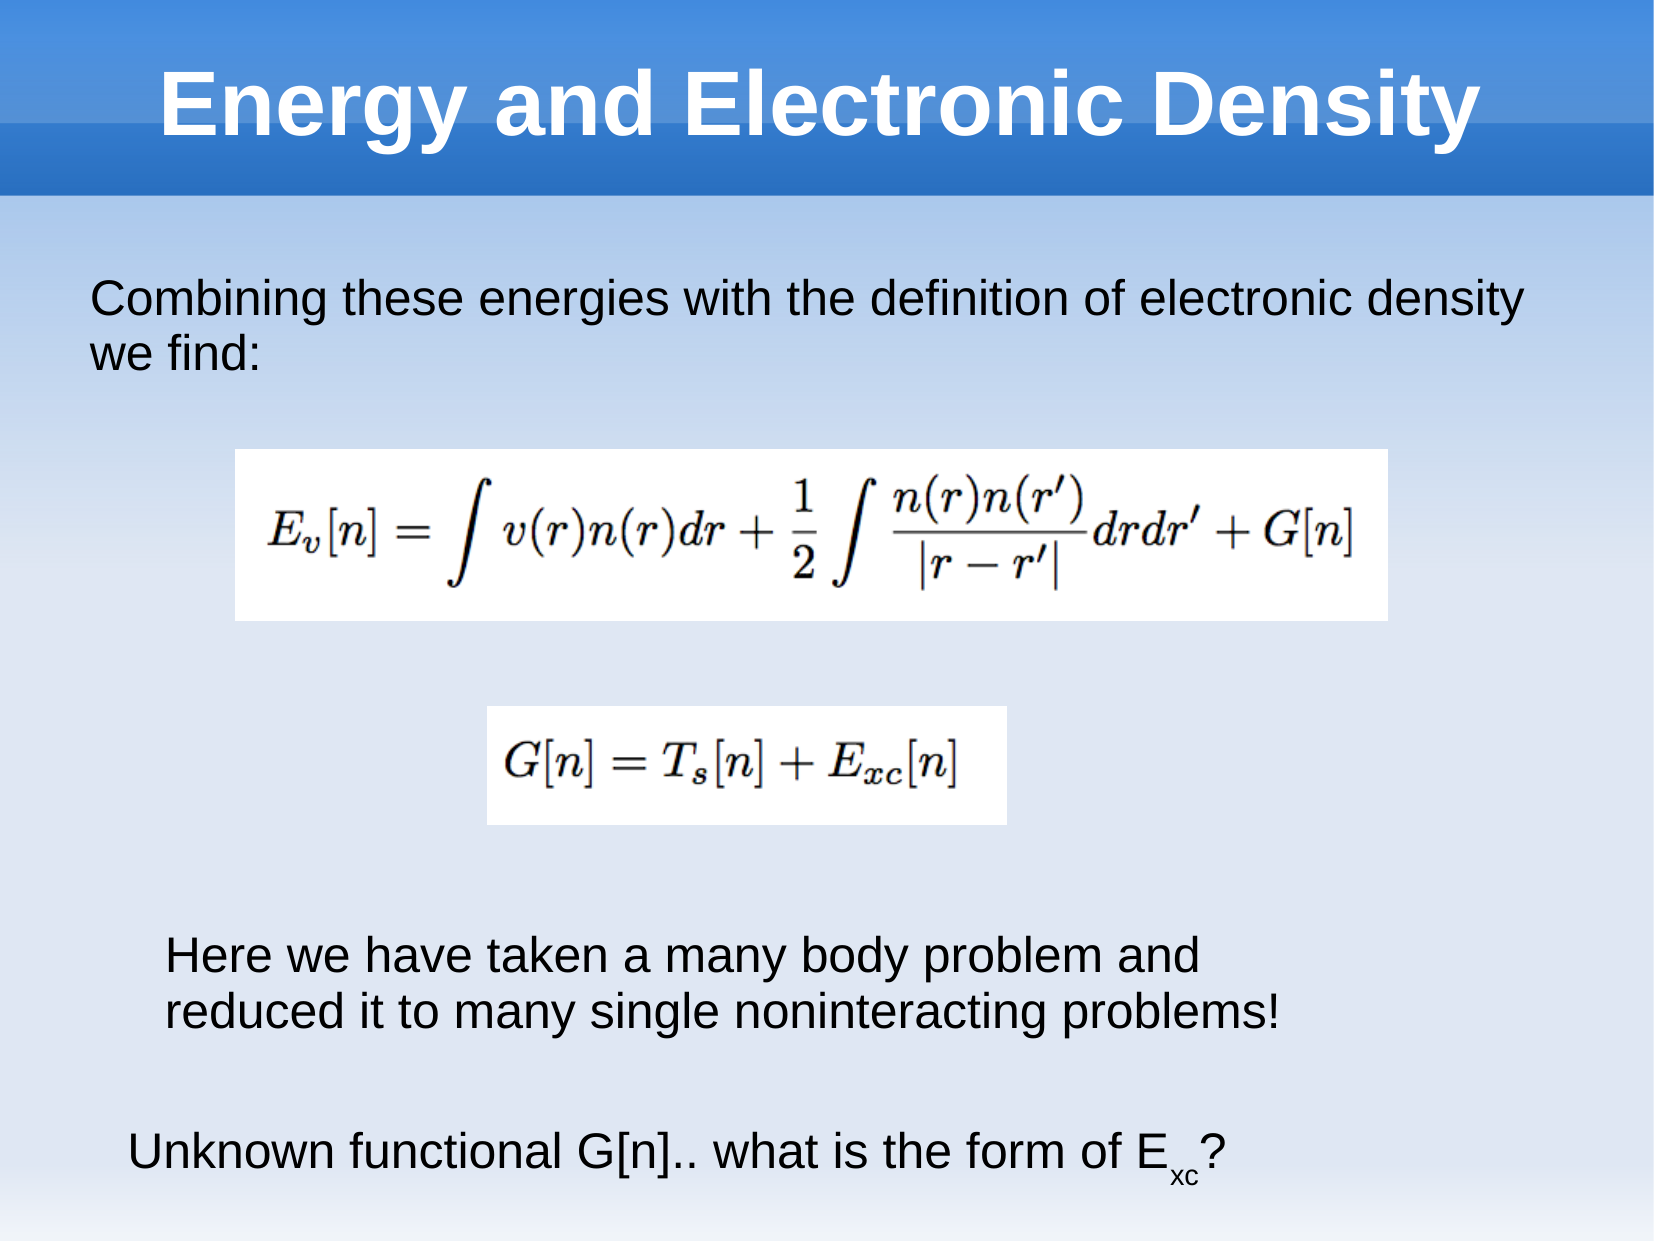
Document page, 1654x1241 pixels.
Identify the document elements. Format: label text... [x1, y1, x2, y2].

text_box Here we have taken a many body problem and reduced it to many single noninteracting problems! [150, 920, 1351, 1110]
text_box Unknown functional G[n].. what is the form of Exc? [112, 1116, 1576, 1201]
text_box Combining these energies with the definition of electronic density we find: [75, 262, 1613, 394]
title Energy and Electronic Density [76, 0, 1565, 211]
picture [0, 0, 1654, 1241]
